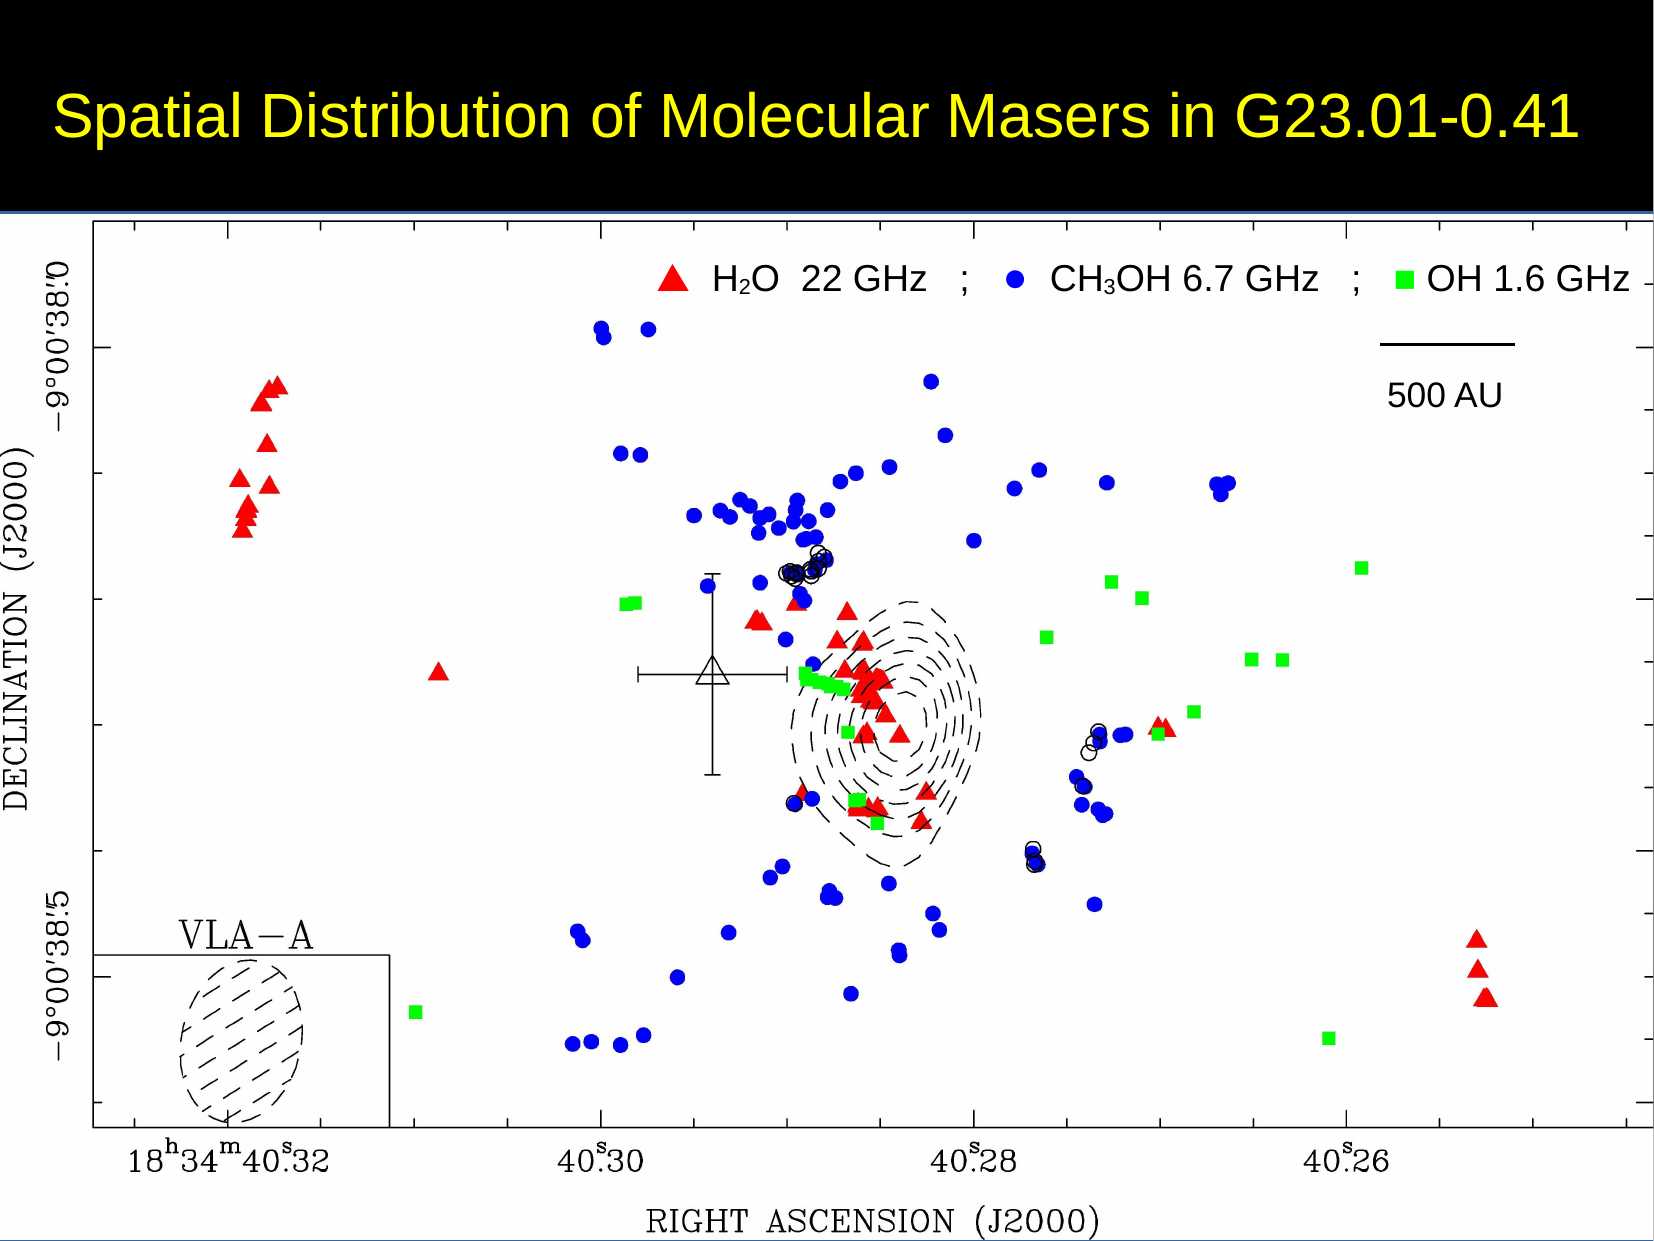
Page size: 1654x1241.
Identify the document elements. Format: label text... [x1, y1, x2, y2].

text_box 500 AU [1372, 348, 1519, 403]
text_box Spatial Distribution of Molecular Masers in G23.01-0.41 [37, 39, 1616, 124]
picture [0, 214, 1654, 1241]
text_box ▲ H2O 22 GHz ; ● CH3OH 6.7 GHz ; ■ OH 1.6 GHz [630, 223, 1647, 297]
